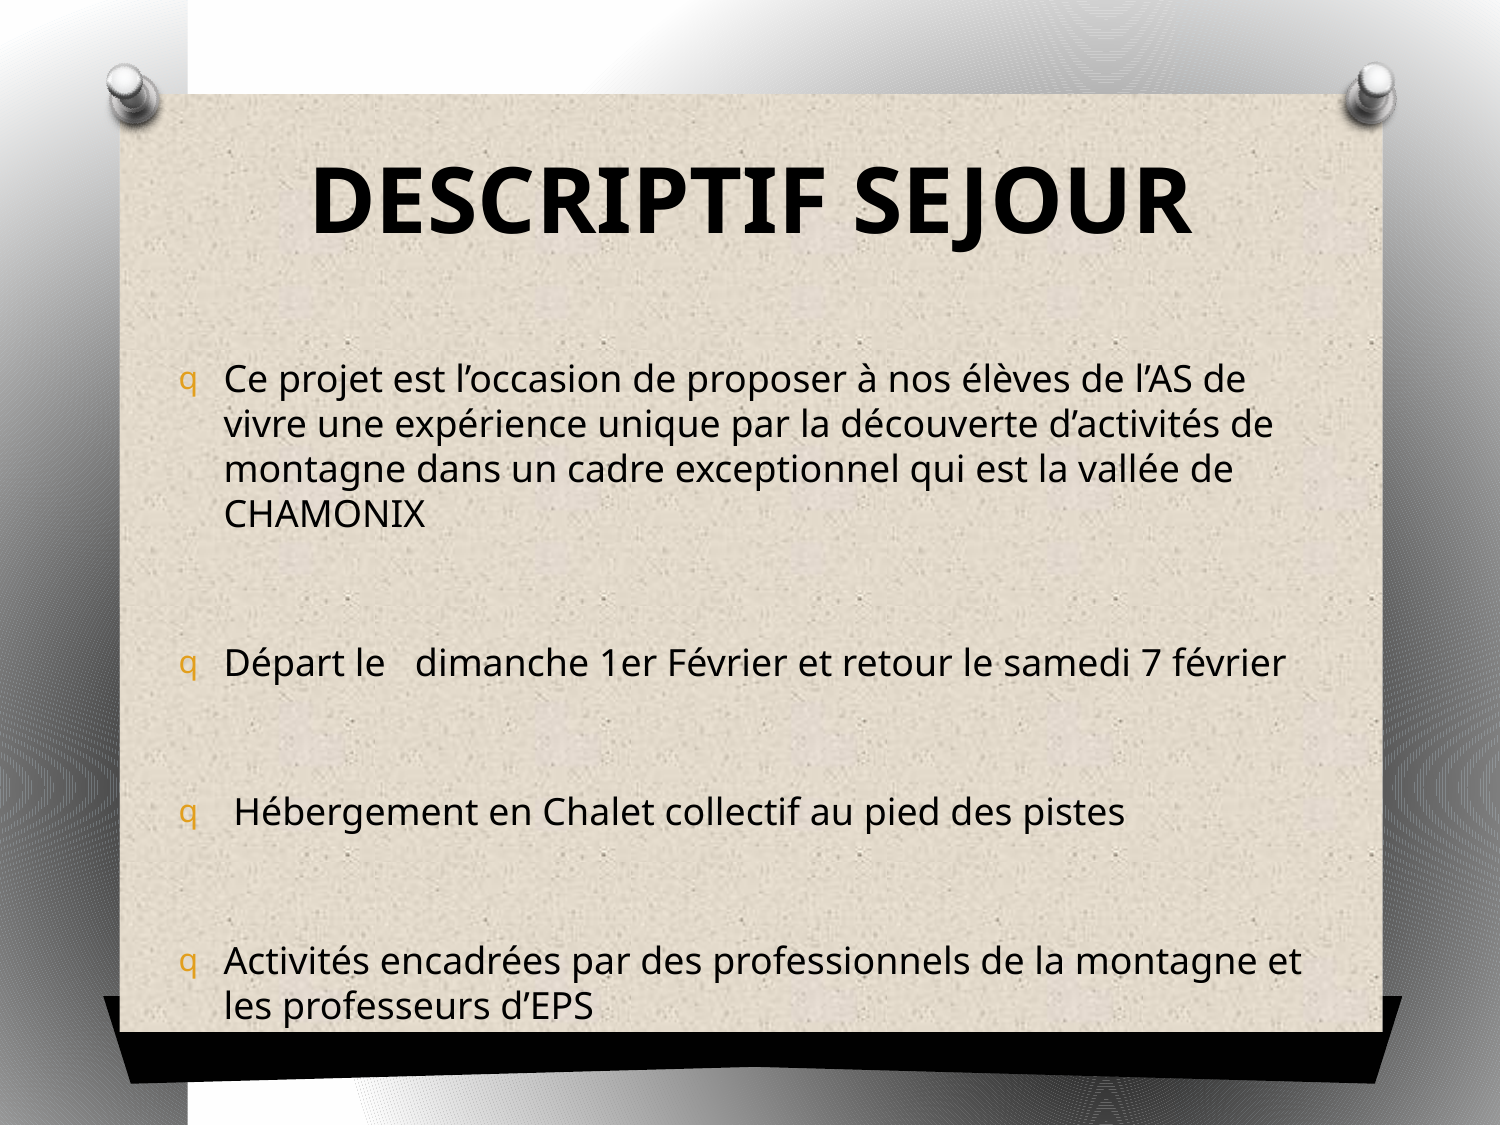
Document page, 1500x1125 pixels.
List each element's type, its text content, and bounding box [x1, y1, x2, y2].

picture [75, 29, 1439, 1032]
list Ce projet est l’occasion de proposer à nos élèves de l’AS de vivre une expérience unique par la découverte d’activités de montagne dans un cadre exceptionnel qui est la vallée de CHAMONIX Départ le dimanche 1er Février et retour le samedi 7 février Hébergement en Chalet collectif au pied des pistes Activités encadrées par des professionnels de la montagne et les professeurs d’EPS [163, 347, 1323, 939]
title DESCRIPTIF SEJOUR [179, 134, 1323, 332]
